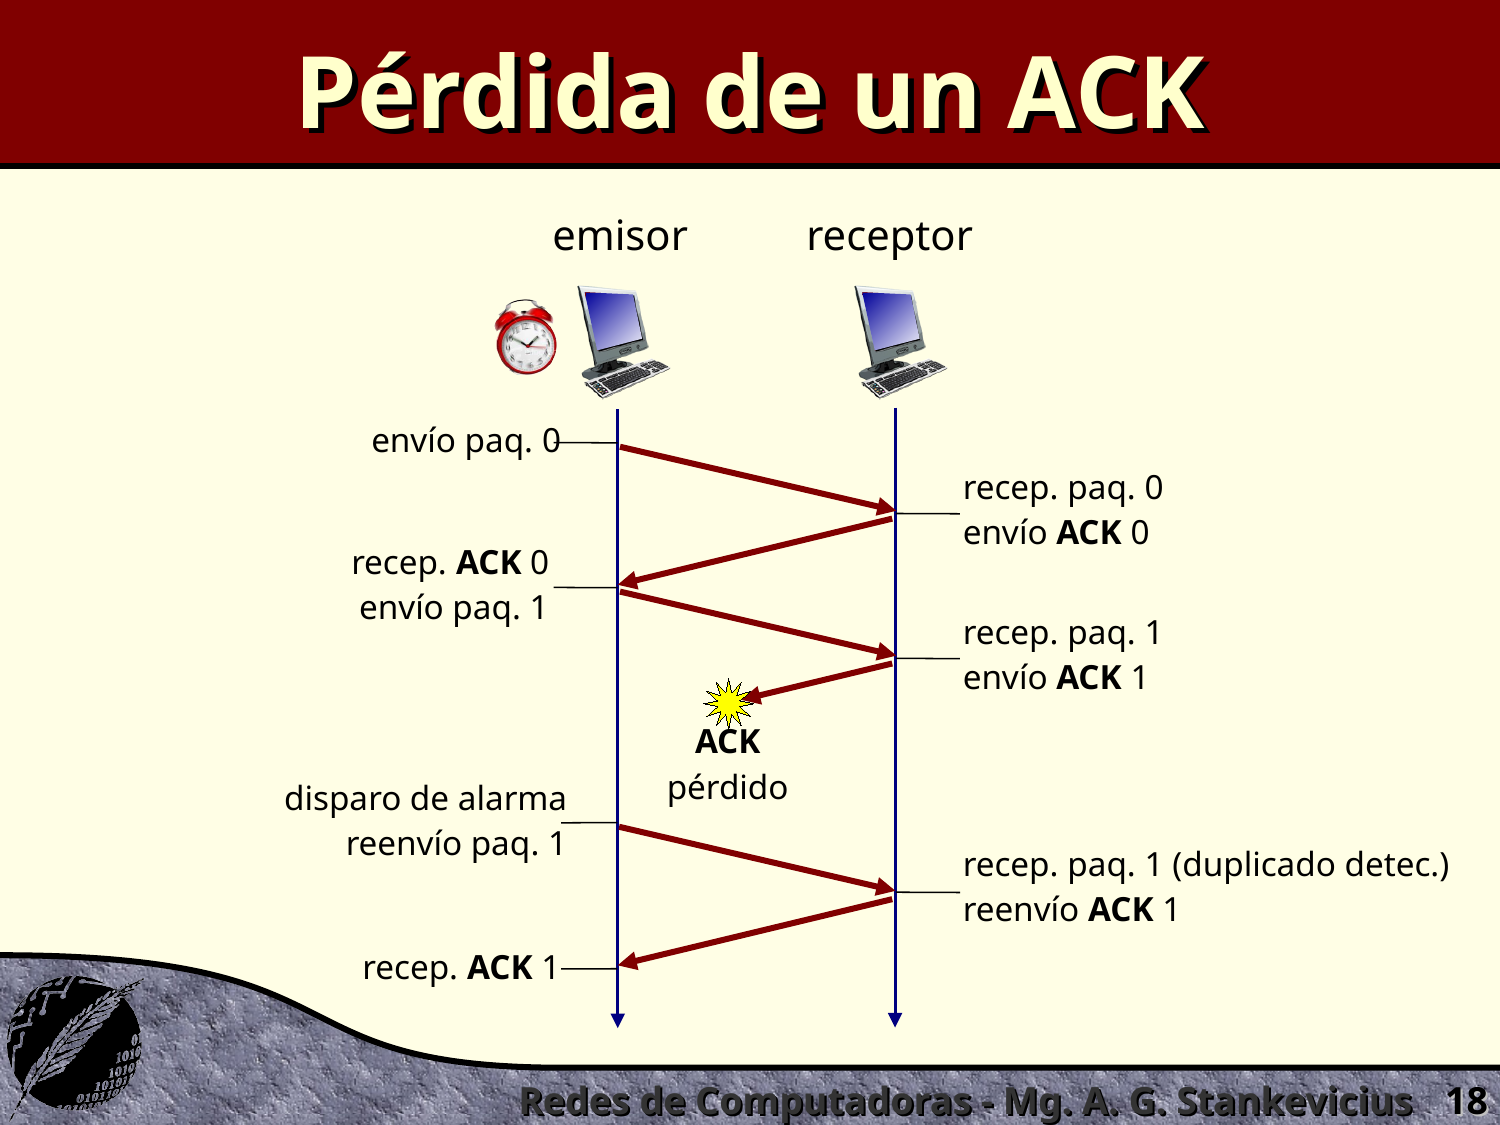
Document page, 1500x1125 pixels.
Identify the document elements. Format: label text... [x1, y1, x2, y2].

text_box receptor [791, 198, 993, 272]
text_box envío paq. 0 [356, 409, 566, 471]
picture [851, 280, 970, 408]
picture [1047, 1100, 1054, 1110]
text_box recep. paq. 0 envío ACK 0 [948, 456, 1175, 565]
picture [790, 1100, 795, 1110]
text_box recep. ACK 1 [347, 936, 574, 999]
text_box emisor [537, 198, 697, 272]
text_box recep. paq. 1 envío ACK 1 [948, 601, 1169, 710]
picture [487, 296, 560, 376]
text_box recep. paq. 1 (duplicado detec.) reenvío ACK 1 [948, 833, 1456, 942]
text_box ACK pérdido [652, 710, 801, 859]
picture [0, 959, 1500, 1125]
text_box [703, 678, 754, 729]
text_box [584, 292, 643, 351]
text_box [862, 292, 920, 351]
text_box disparo de alarma reenvío paq. 1 [269, 767, 573, 875]
picture [574, 280, 693, 408]
text_box recep. ACK 0 envío paq. 1 [336, 531, 568, 639]
title Pérdida de un ACK [15, 5, 1485, 160]
